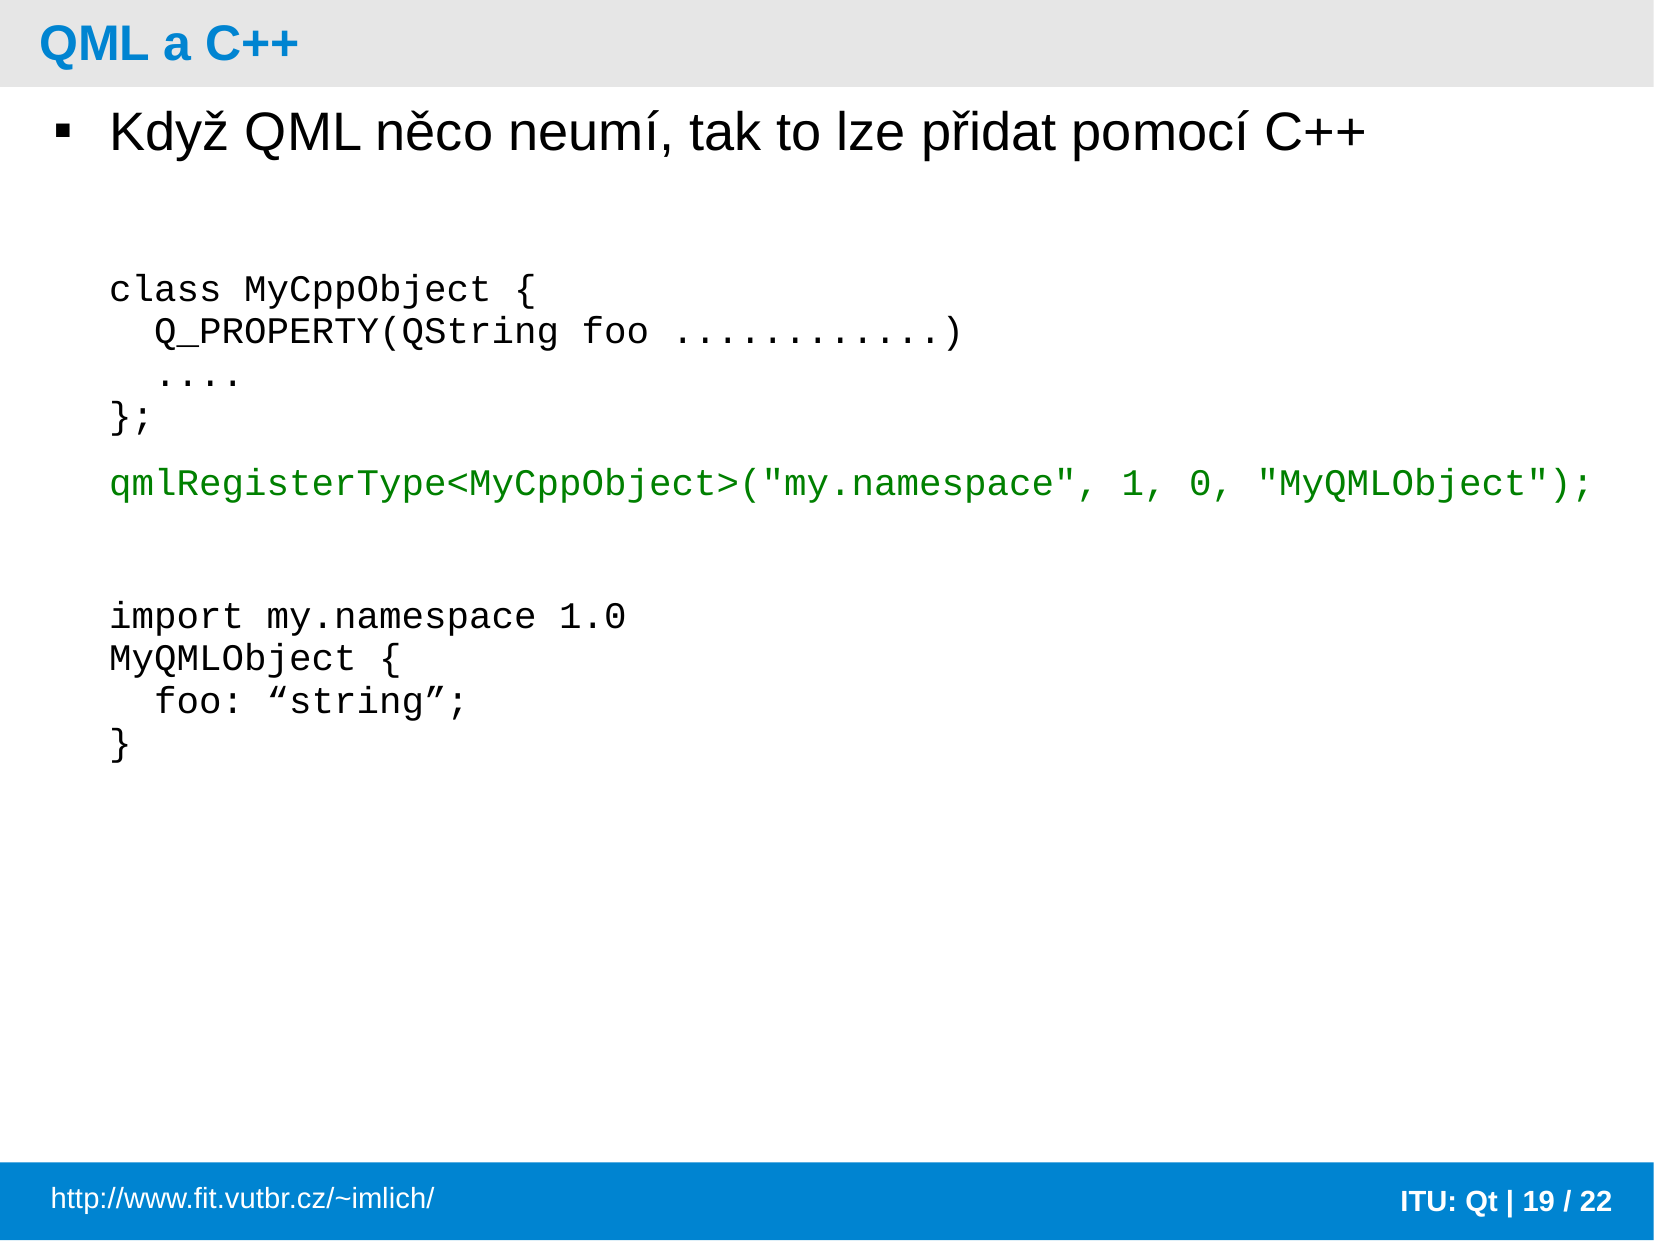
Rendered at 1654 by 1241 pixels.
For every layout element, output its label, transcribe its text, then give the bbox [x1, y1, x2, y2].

list Když QML něco neumí, tak to lze přidat pomocí C++ class MyCppObject { Q_PROPERTY(QString foo ............) .... }; qmlRegisterType<MyCppObject>("my.namespace", 1, 0, "MyQMLObject"); import my.namespace 1.0 MyQMLObject { foo: “string”; } [38, 101, 1616, 821]
title QML a C++ [39, 5, 1615, 81]
